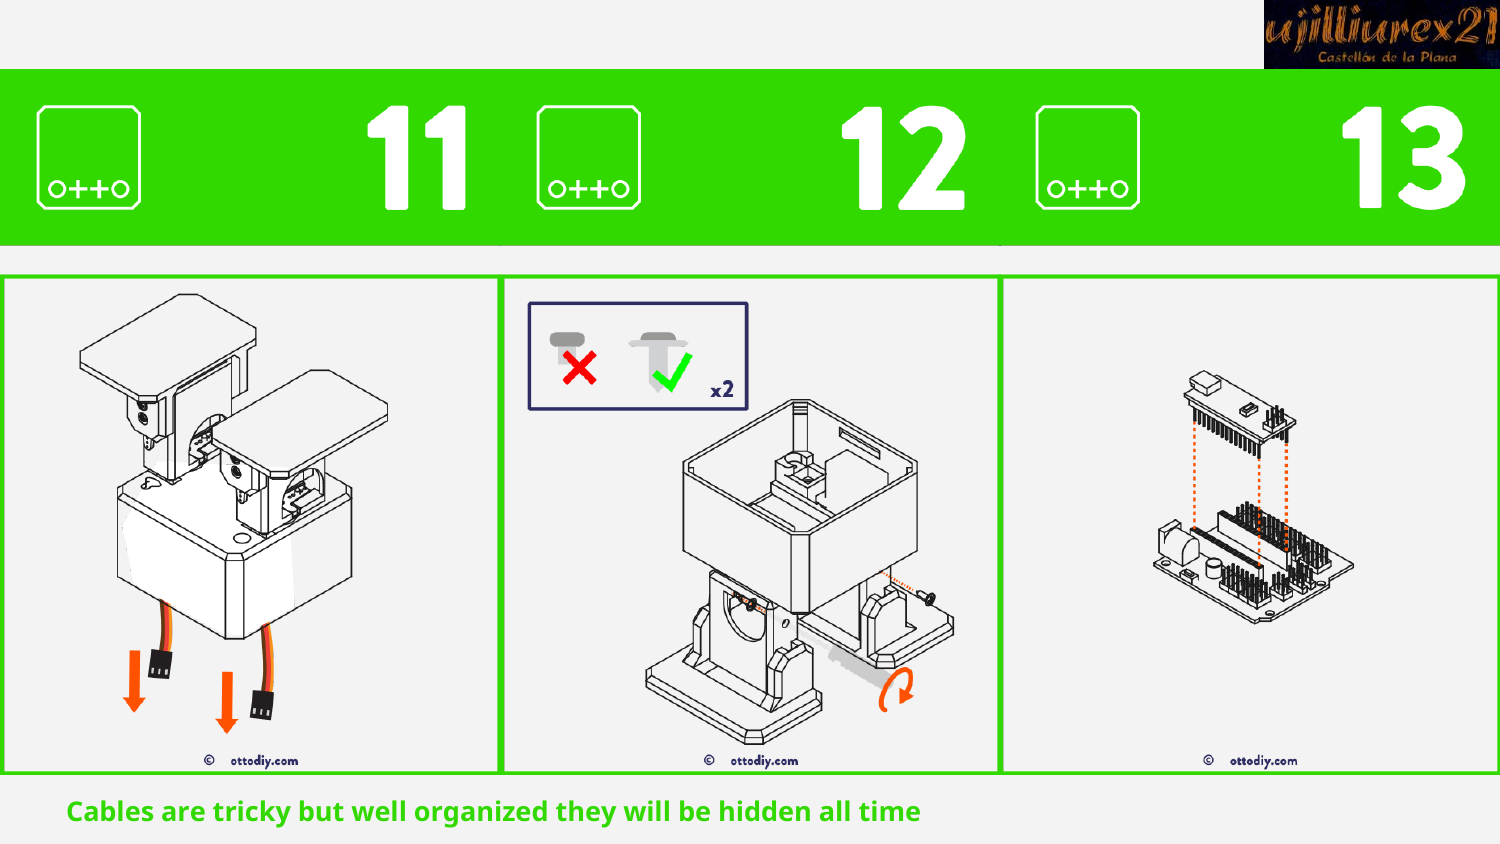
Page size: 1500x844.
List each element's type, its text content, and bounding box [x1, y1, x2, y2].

picture [0, 0, 1500, 775]
list Cables are tricky but well organized they will be hidden all time [51, 778, 1443, 844]
